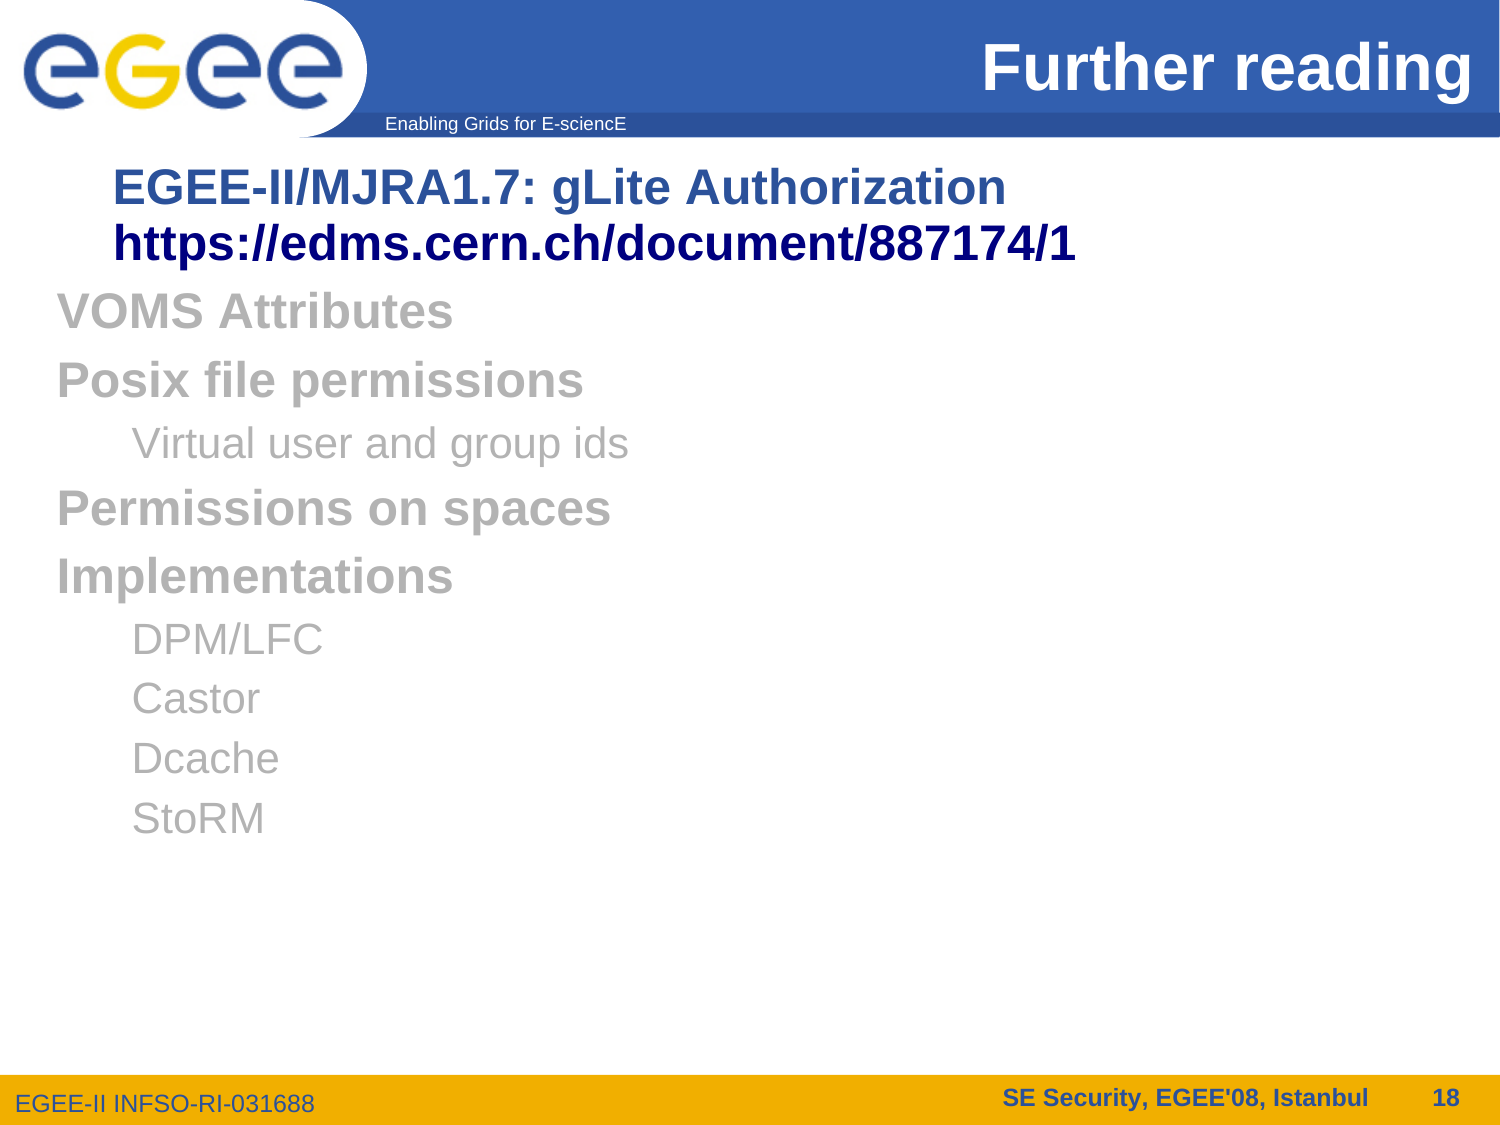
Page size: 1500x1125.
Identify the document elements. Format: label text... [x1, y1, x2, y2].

picture [18, 30, 349, 112]
list EGEE-II/MJRA1.7: gLite Authorizationhttps://edms.cern.ch/document/887174/1 VOMS Attributes Posix file permissions Virtual user and group ids Permissions on spaces Implementations DPM/LFC Castor Dcache StoRM [56, 159, 1466, 1036]
title Further reading [369, 18, 1475, 117]
